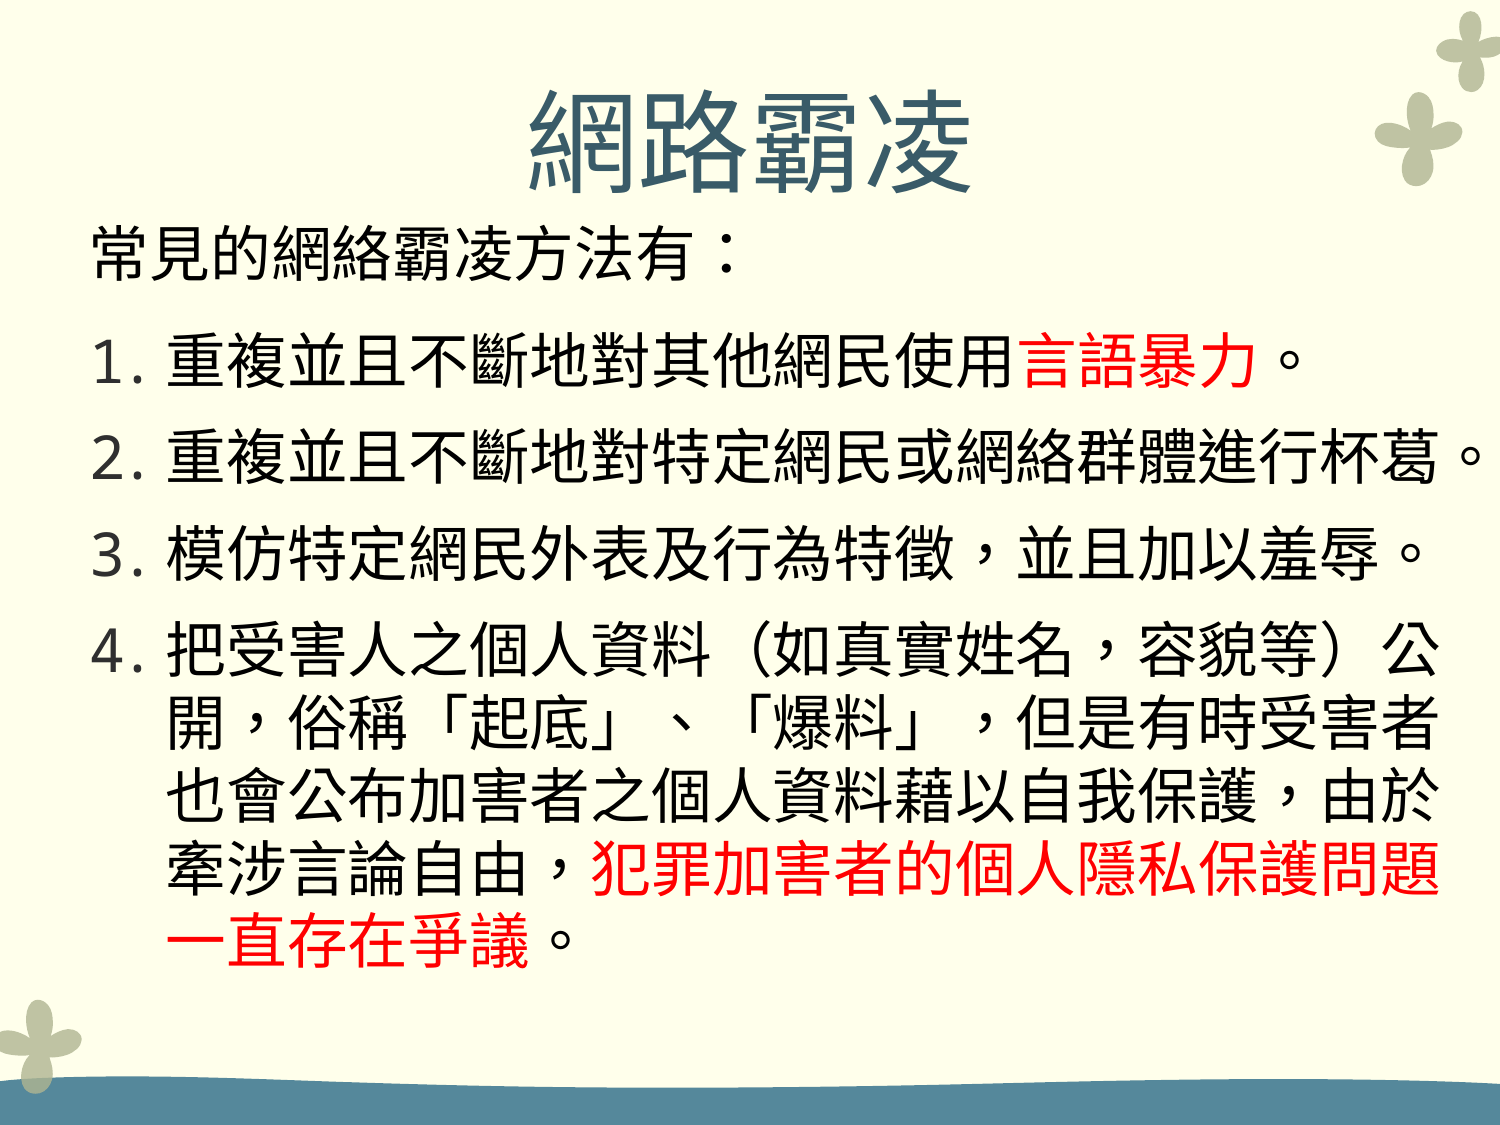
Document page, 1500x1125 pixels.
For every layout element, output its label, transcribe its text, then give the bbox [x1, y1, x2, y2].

text_box [1374, 92, 1463, 187]
list 常見的網絡霸凌方法有： 重複並且不斷地對其他網民使用言語暴力。 重複並且不斷地對特定網民或網絡群體進行杯葛。 模仿特定網民外表及行為特徵，並且加以羞辱。 把受害人之個人資料（如真實姓名，容貌等）公開，俗稱「起底」、「爆料」，但是有時受害者也會公布加害者之個人資料藉以自我保護，由於牽涉言論自由，犯罪加害者的個人隱私保護問題一直存在爭議。 [74, 208, 1500, 1047]
text_box [0, 999, 1500, 1125]
title 網路霸凌 [75, 45, 1425, 208]
text_box [1436, 11, 1500, 93]
